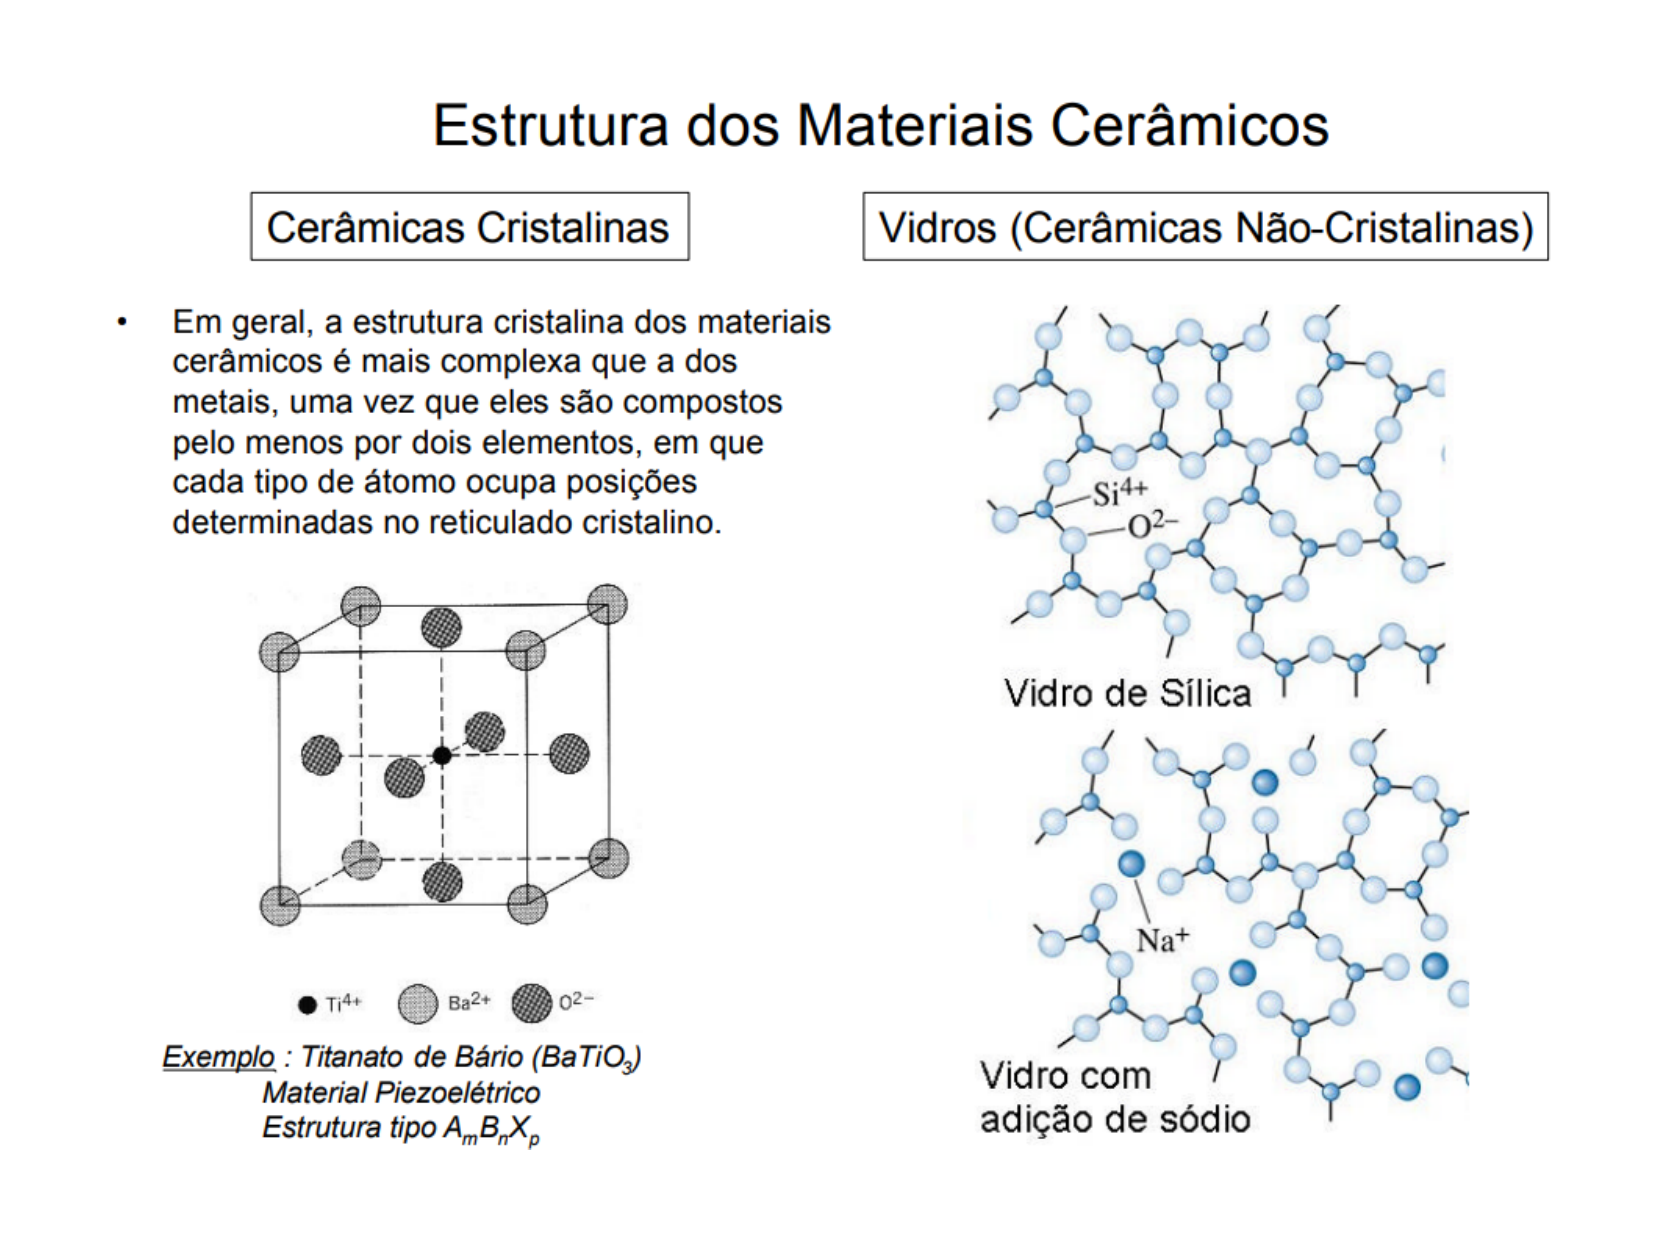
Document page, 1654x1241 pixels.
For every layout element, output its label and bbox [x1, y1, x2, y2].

picture [92, 100, 1571, 1150]
